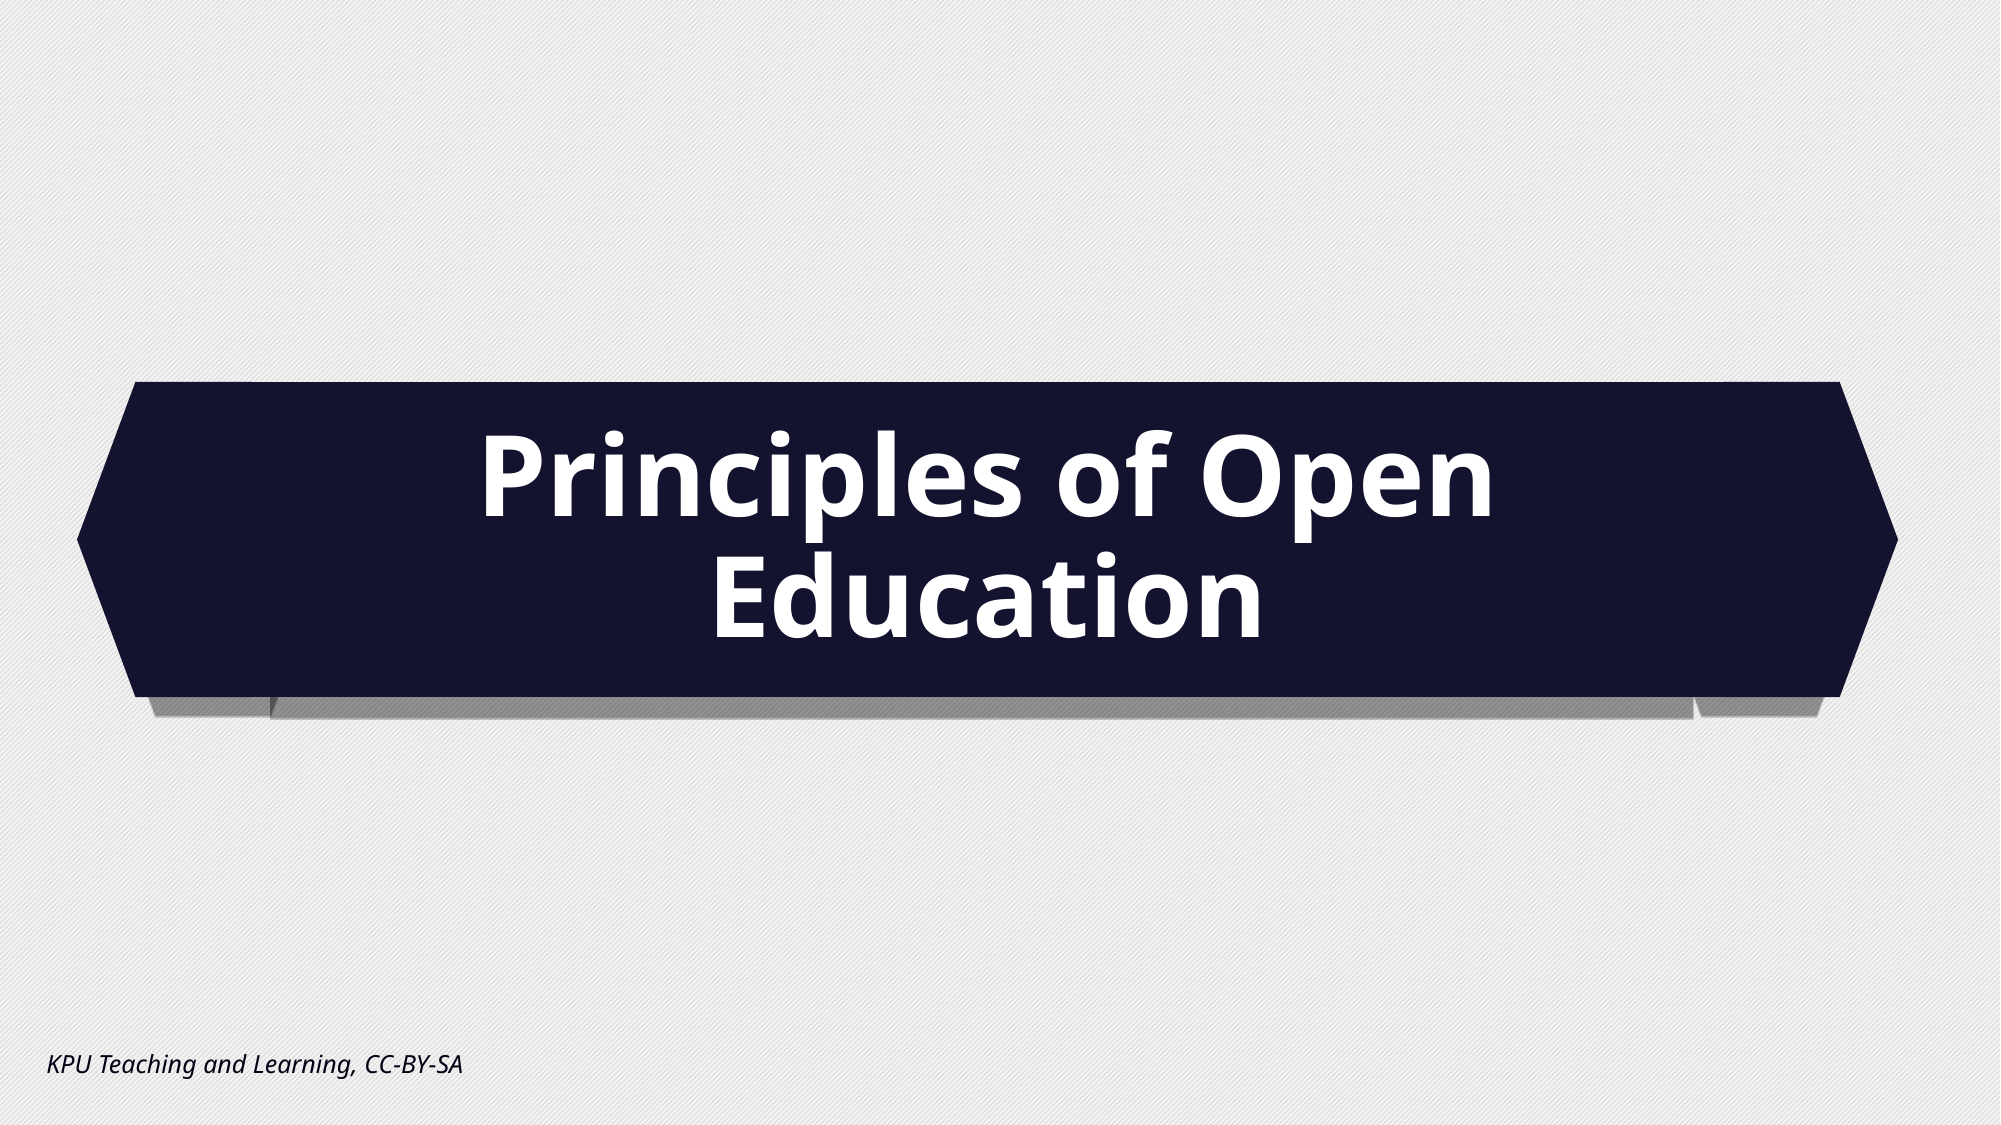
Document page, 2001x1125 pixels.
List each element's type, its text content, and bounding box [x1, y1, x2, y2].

title Principles of Open Education [251, 384, 1724, 698]
text_box KPU Teaching and Learning, CC-BY-SA [31, 1033, 1159, 1094]
